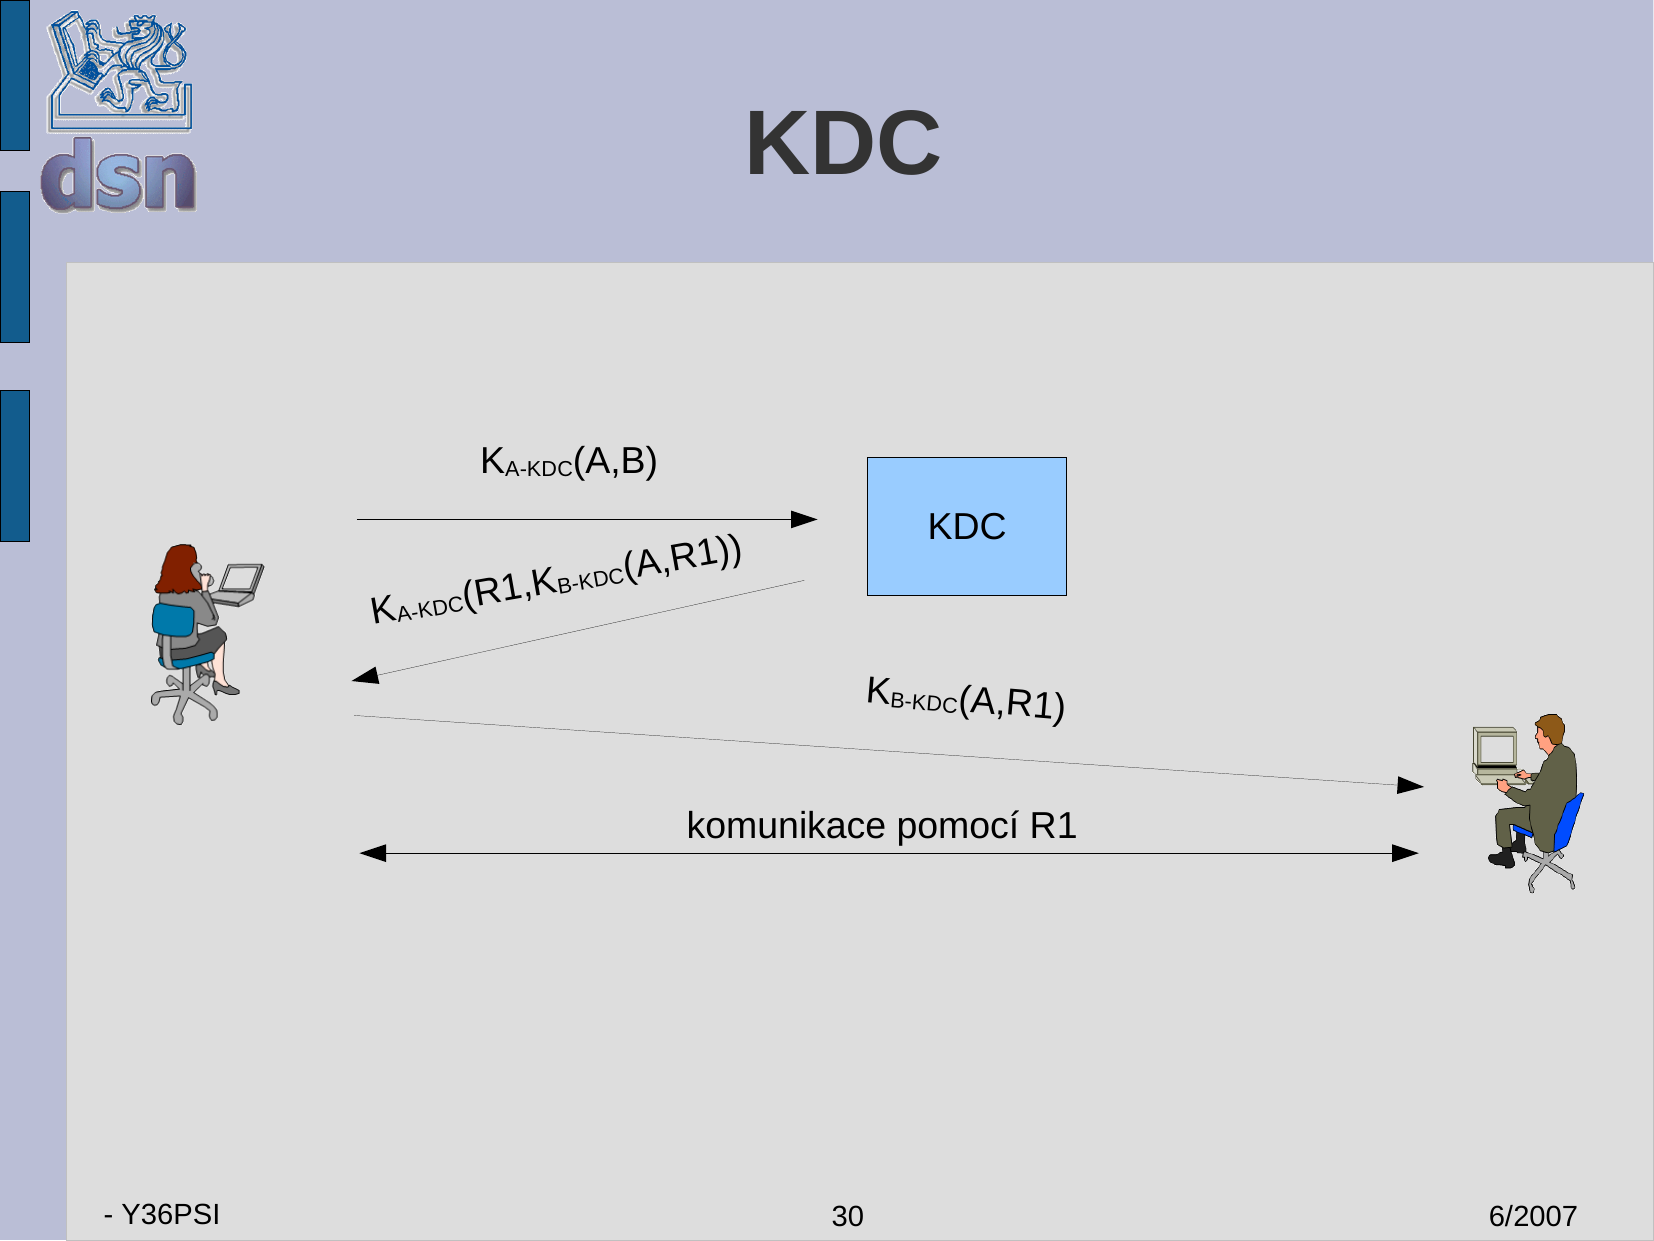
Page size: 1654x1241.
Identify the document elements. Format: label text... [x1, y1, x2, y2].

picture [151, 544, 265, 726]
text_box KDC [867, 457, 1067, 596]
text_box KA-KDC(A,B) [465, 432, 674, 502]
picture [10, 10, 223, 230]
text_box KA-KDC(R1,KB-KDC(A,R1)) [351, 515, 764, 655]
text_box komunikace pomocí R1 [671, 797, 1093, 855]
title KDC [210, 39, 1478, 247]
text_box KB-KDC(A,R1) [848, 660, 1084, 750]
picture [1471, 713, 1585, 894]
